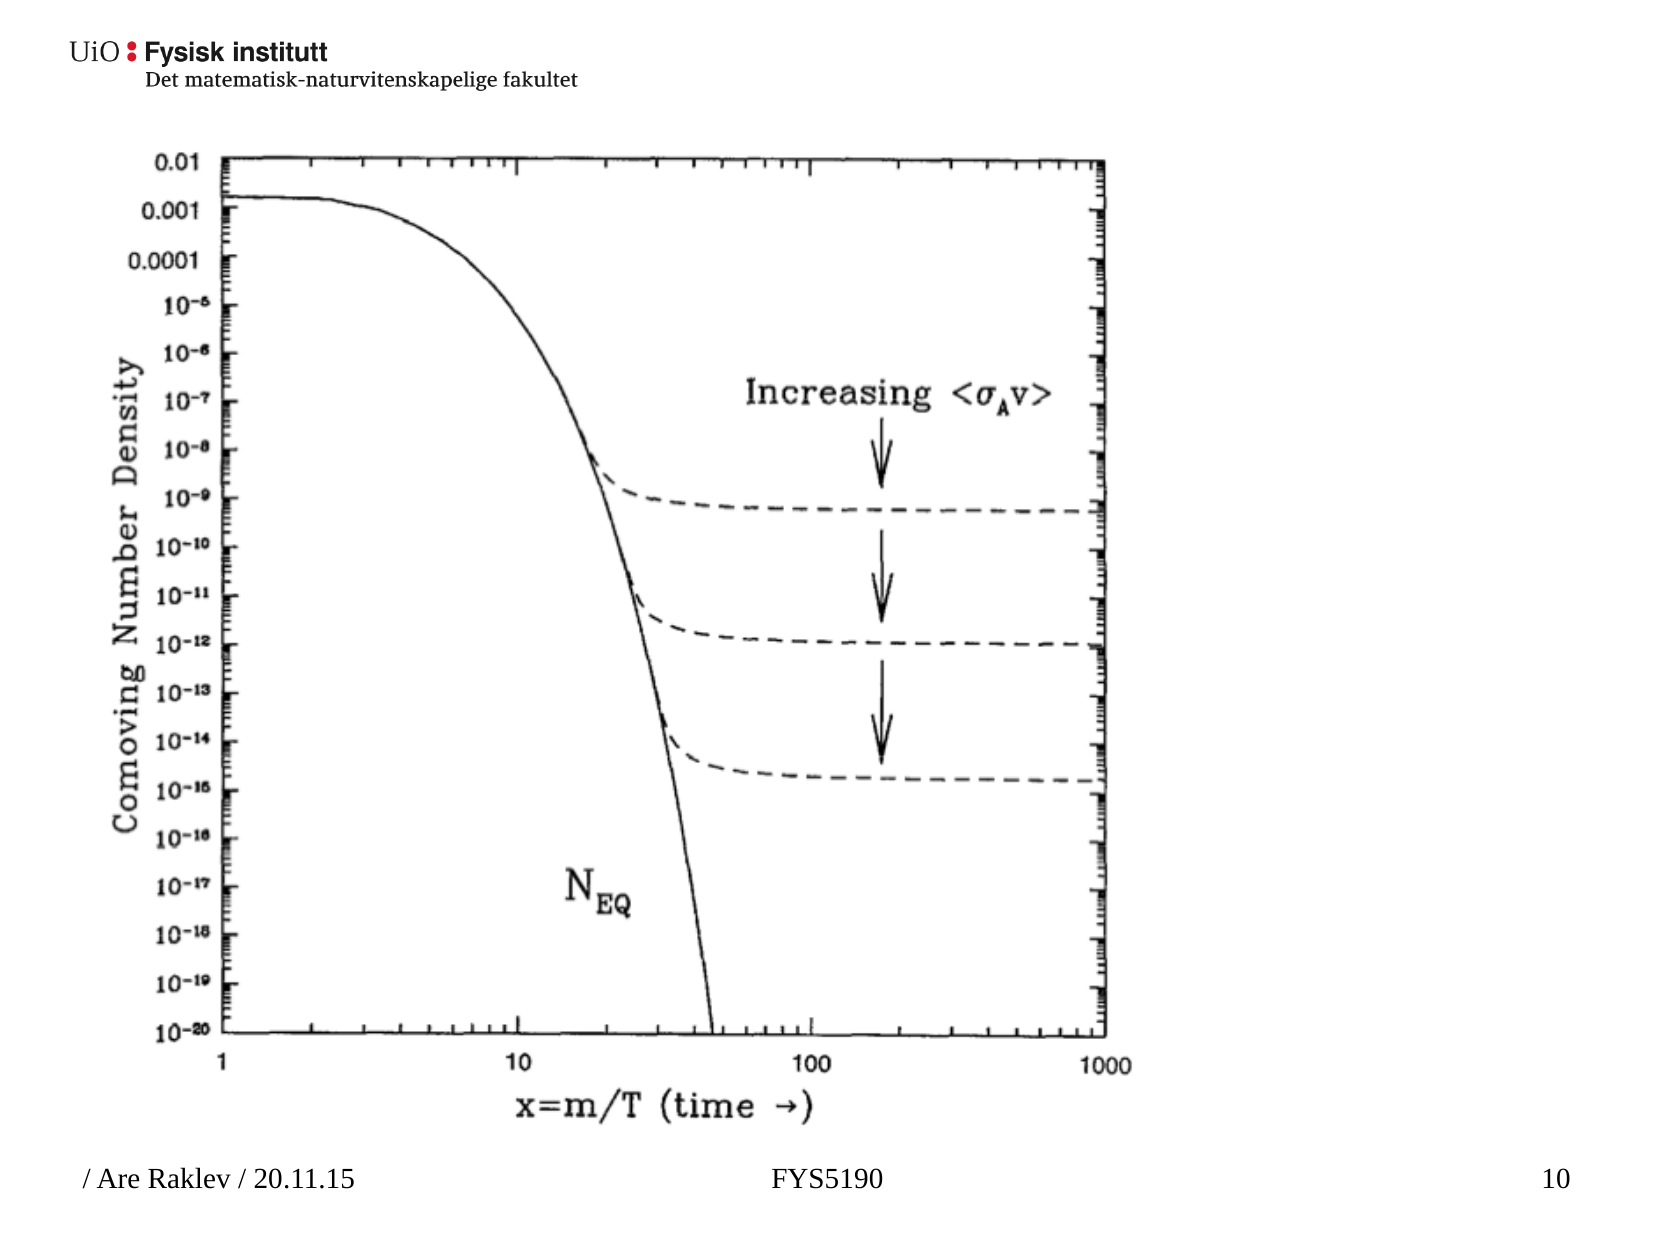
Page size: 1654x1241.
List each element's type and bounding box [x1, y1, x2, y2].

picture [68, 37, 581, 93]
picture [79, 130, 1169, 1155]
